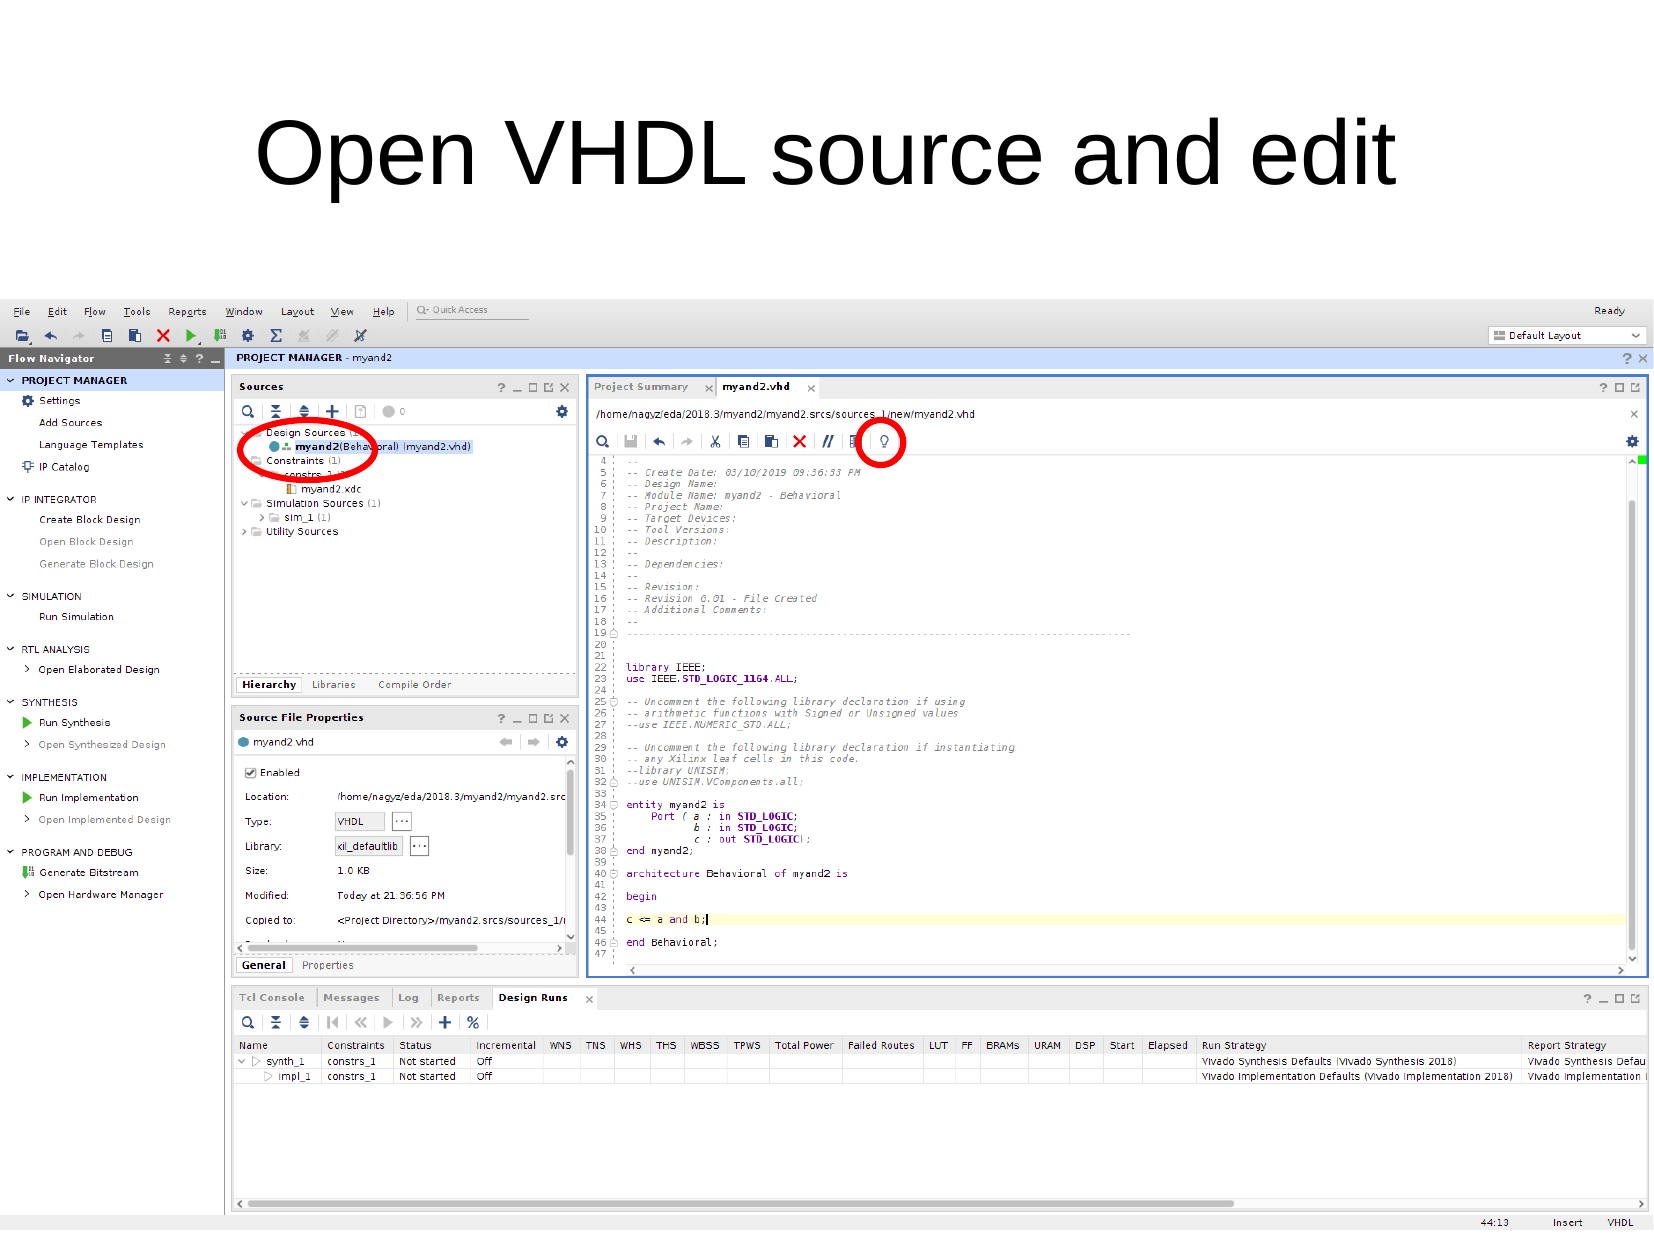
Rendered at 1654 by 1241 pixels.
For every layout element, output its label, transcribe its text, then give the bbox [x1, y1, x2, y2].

title Open VHDL source and edit [82, 49, 1571, 257]
picture [0, 299, 1654, 1230]
